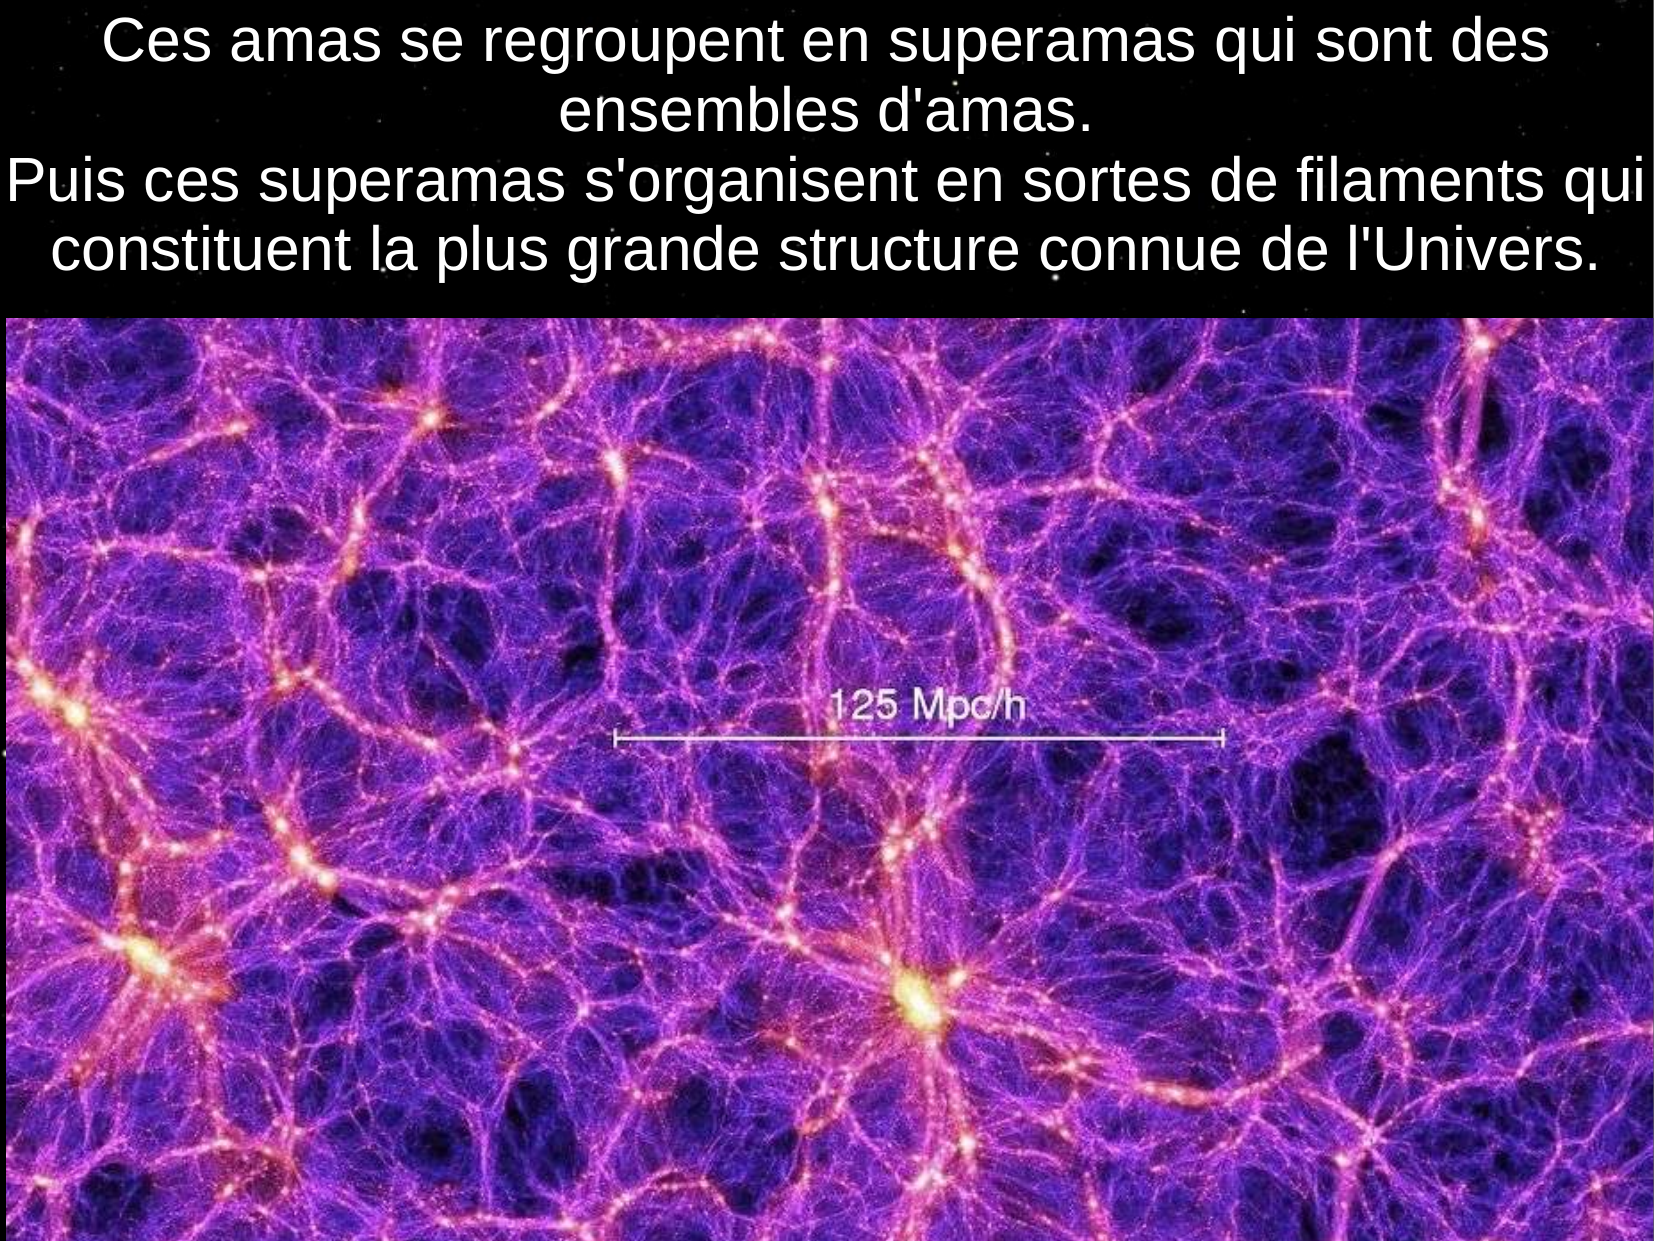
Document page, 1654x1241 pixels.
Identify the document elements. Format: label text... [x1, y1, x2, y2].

picture [0, 318, 1654, 1241]
title Ces amas se regroupent en superamas qui sont des ensembles d'amas. Puis ces superamas s'organisent en sortes de filaments qui constituent la plus grande structure connue de l'Univers. [0, 0, 1654, 332]
